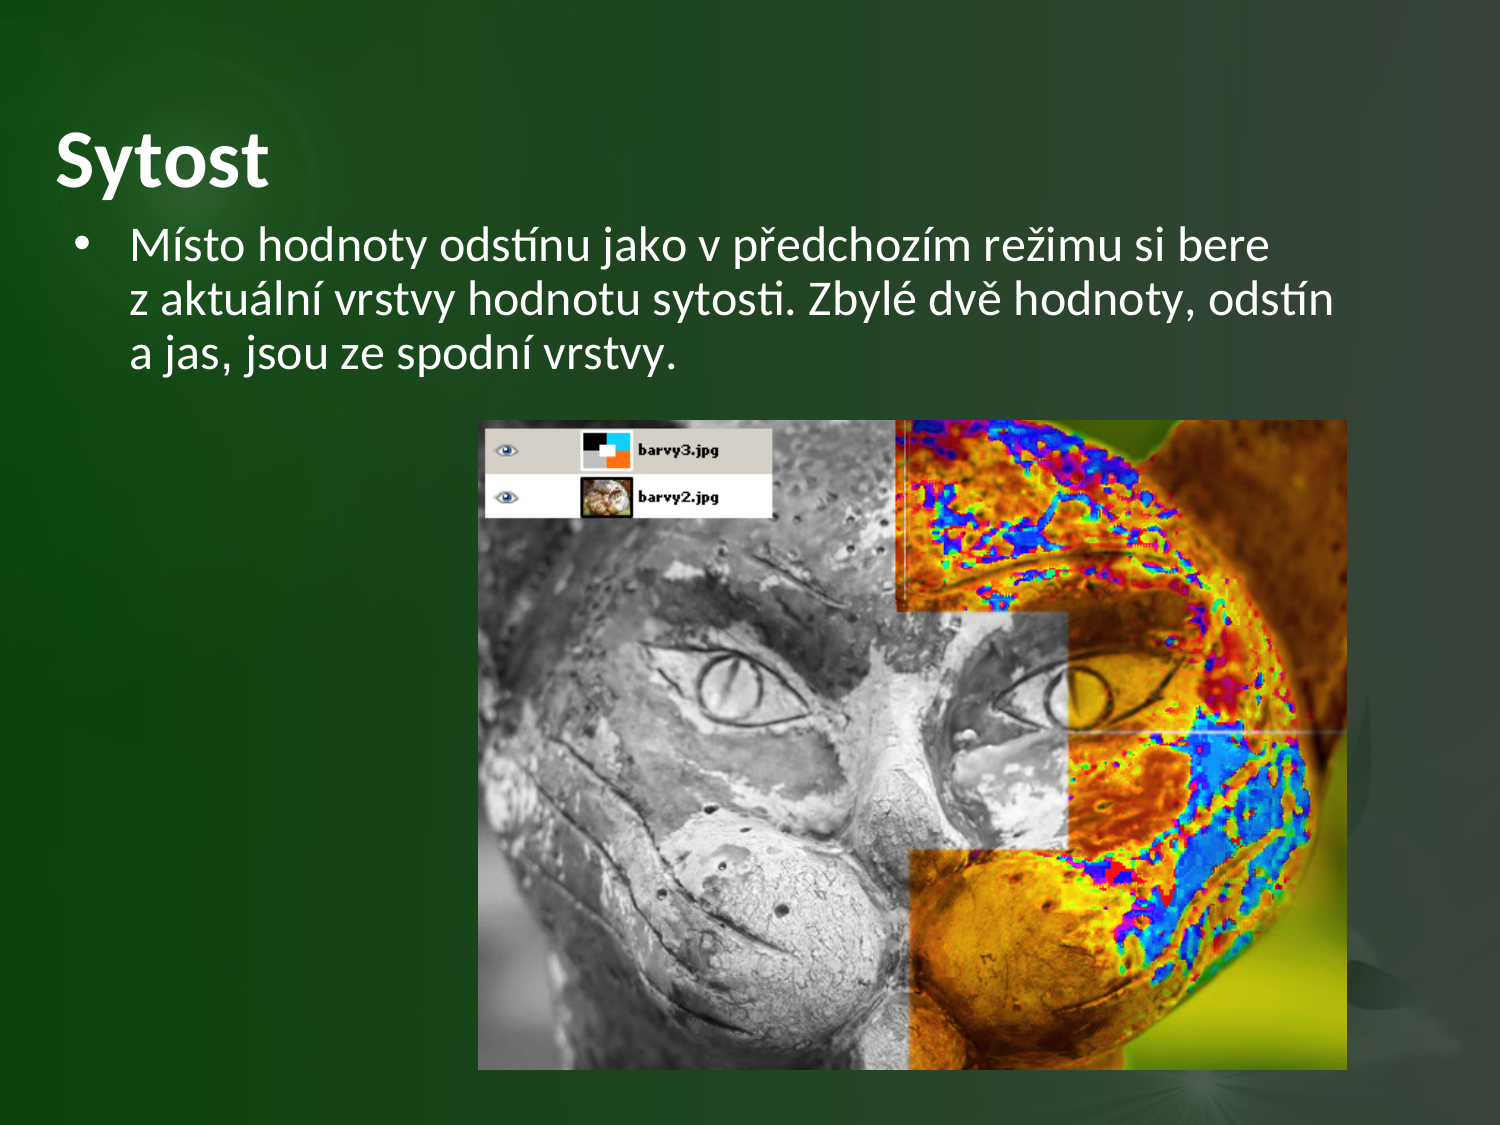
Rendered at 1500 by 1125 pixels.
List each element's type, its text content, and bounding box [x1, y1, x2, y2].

picture [0, 0, 1500, 1125]
text_box Sytost [41, 66, 1378, 219]
text_box Místo hodnoty odstínu jako v předchozím režimu si bere z aktuální vrstvy hodnotu sytosti. Zbylé dvě hodnoty, odstín a jas, jsou ze spodní vrstvy. [58, 210, 1454, 446]
